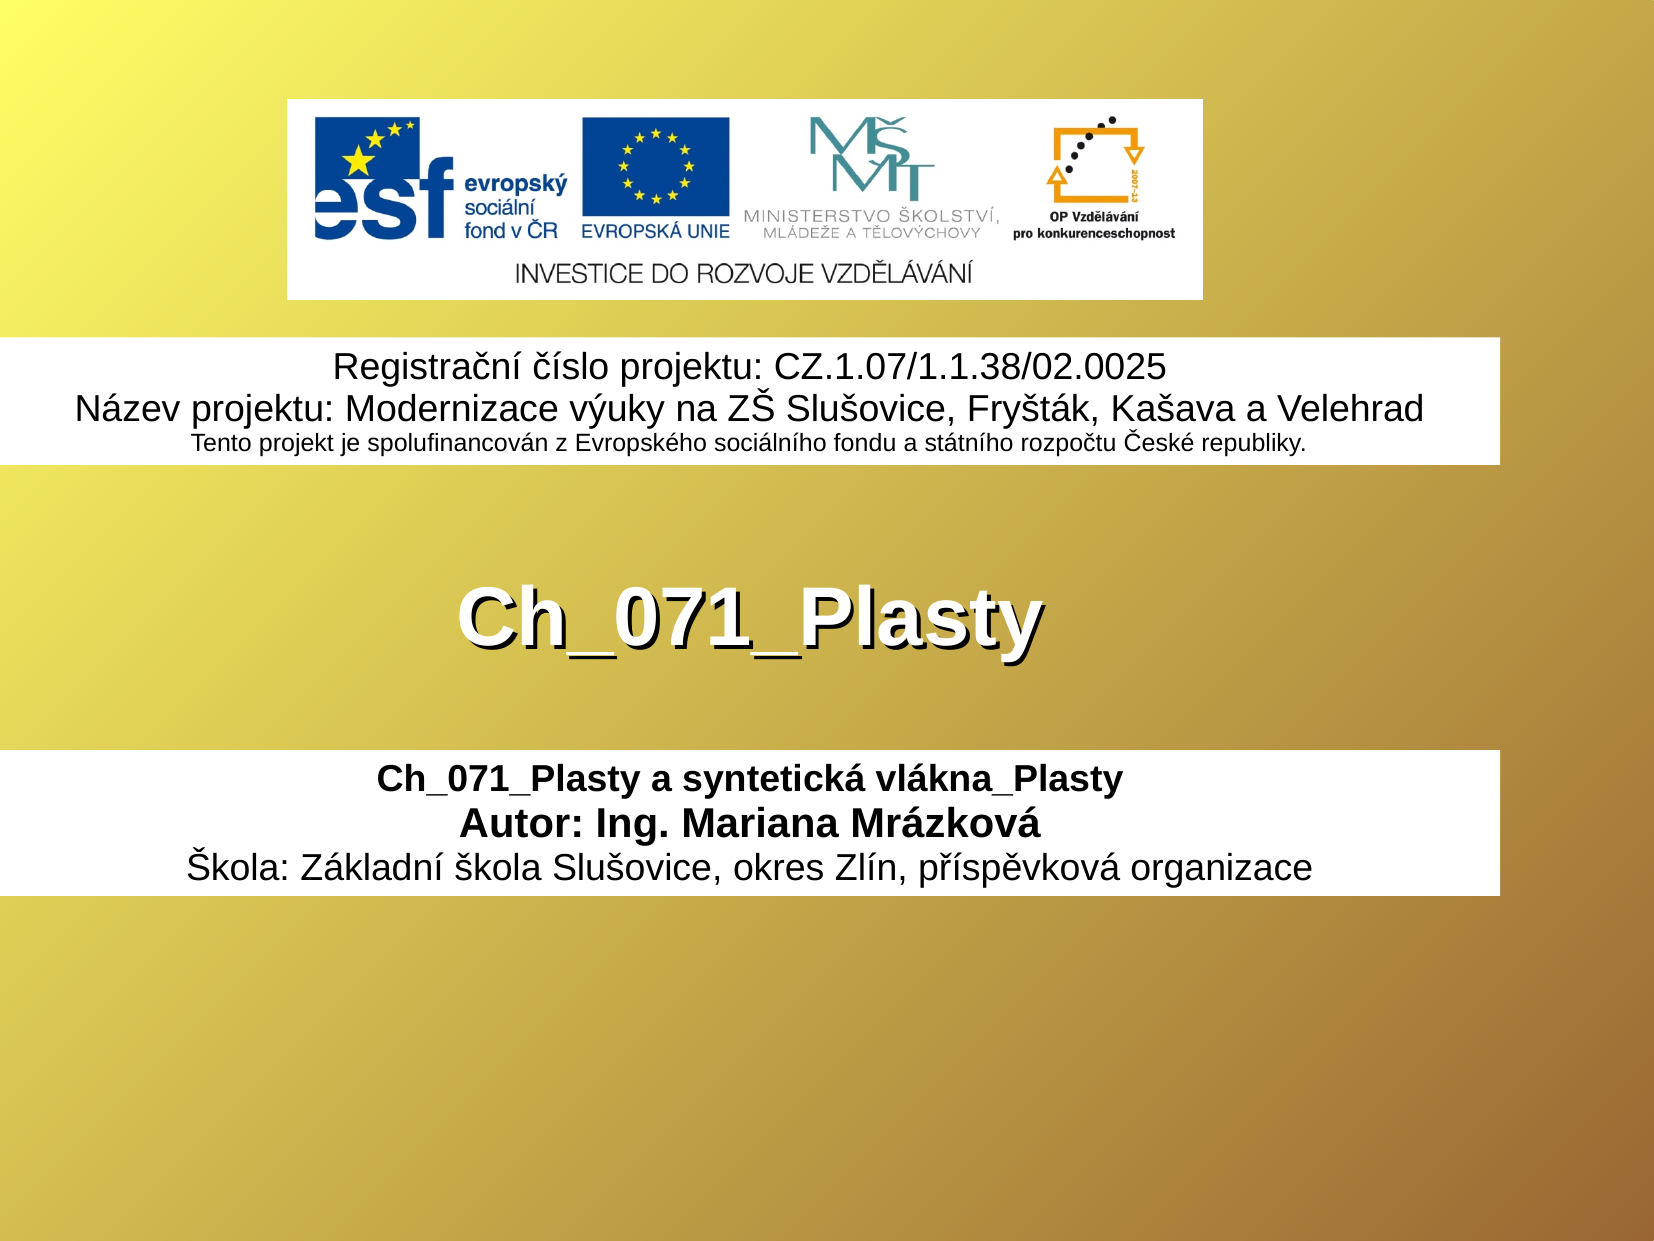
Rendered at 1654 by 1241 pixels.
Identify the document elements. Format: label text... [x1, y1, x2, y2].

picture [287, 99, 1203, 300]
text_box Ch_071_Plasty a syntetická vlákna_Plasty Autor: Ing. Mariana Mrázková Škola: Základní škola Slušovice, okres Zlín, příspěvková organizace [0, 750, 1501, 896]
title Ch_071_Plasty [112, 537, 1388, 688]
text_box Registrační číslo projektu: CZ.1.07/1.1.38/02.0025 Název projektu: Modernizace výuky na ZŠ Slušovice, Fryšták, Kašava a Velehrad Tento projekt je spolufinancován z Evropského sociálního fondu a státního rozpočtu České republiky. [0, 337, 1501, 465]
